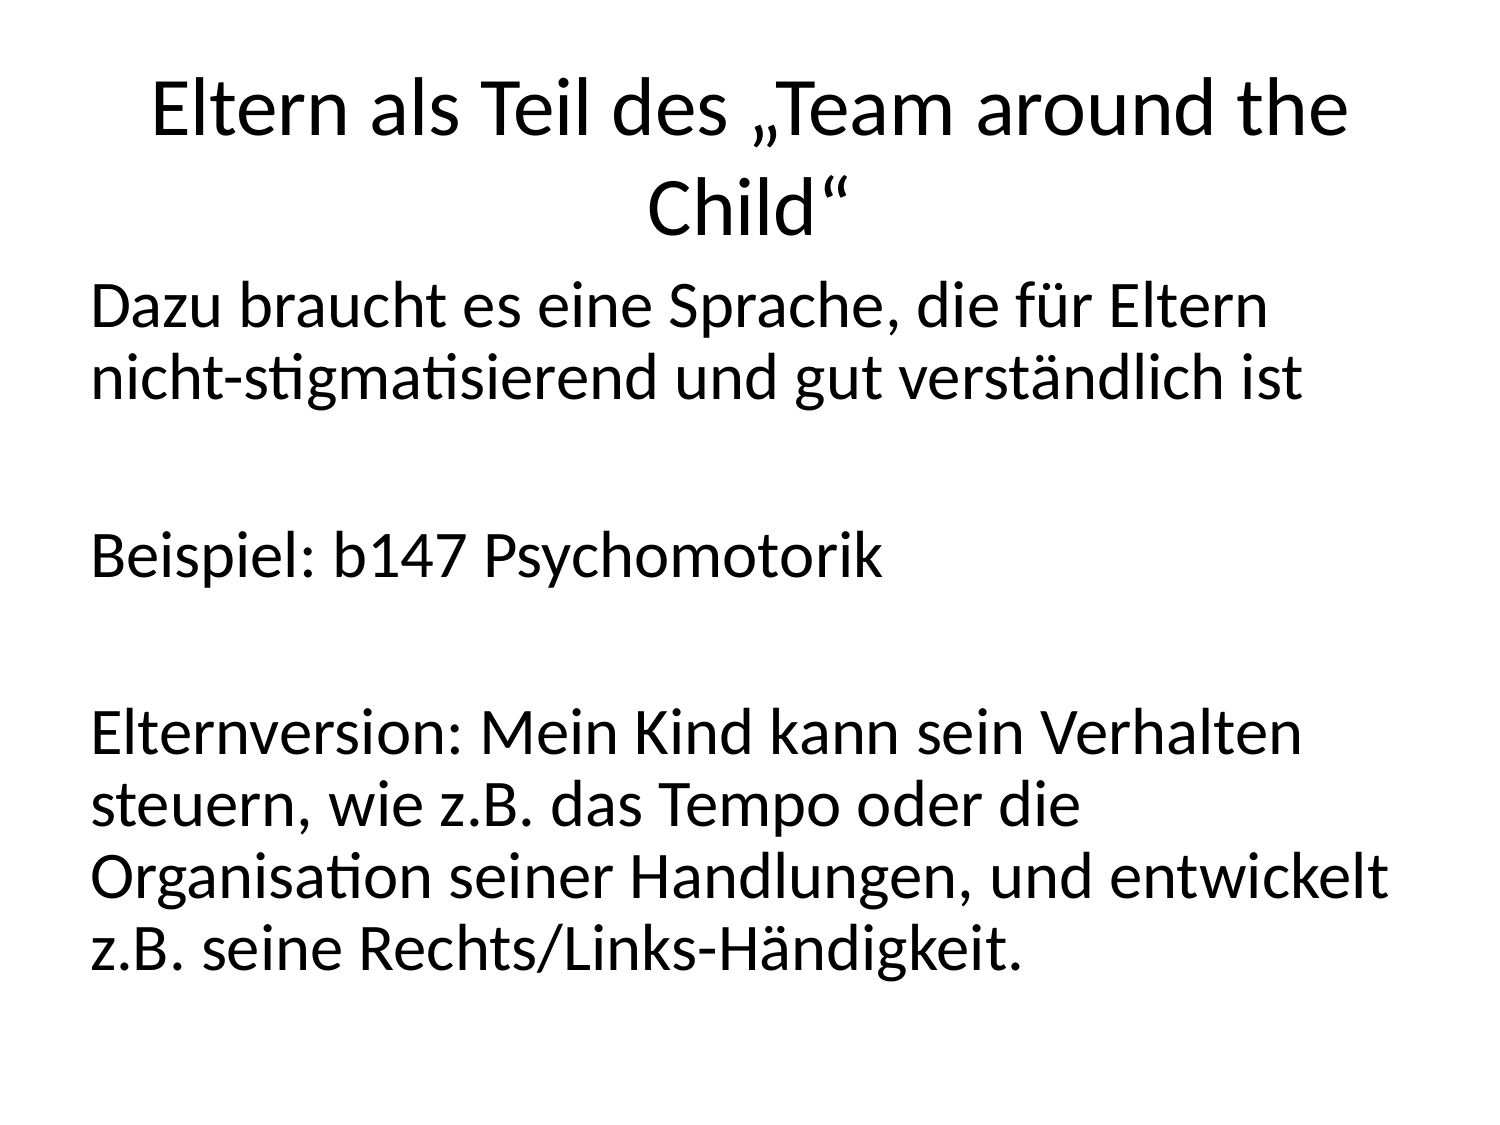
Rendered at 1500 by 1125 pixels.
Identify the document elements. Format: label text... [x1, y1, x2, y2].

list Dazu braucht es eine Sprache, die für Eltern nicht-stigmatisierend und gut verständlich ist Beispiel: b147 Psychomotorik Elternversion: Mein Kind kann sein Verhalten steuern, wie z.B. das Tempo oder die Organisation seiner Handlungen, und entwickelt z.B. seine Rechts/Links-Händigkeit. [75, 262, 1426, 1005]
title Eltern als Teil des „Team around the Child“ [75, 45, 1426, 233]
